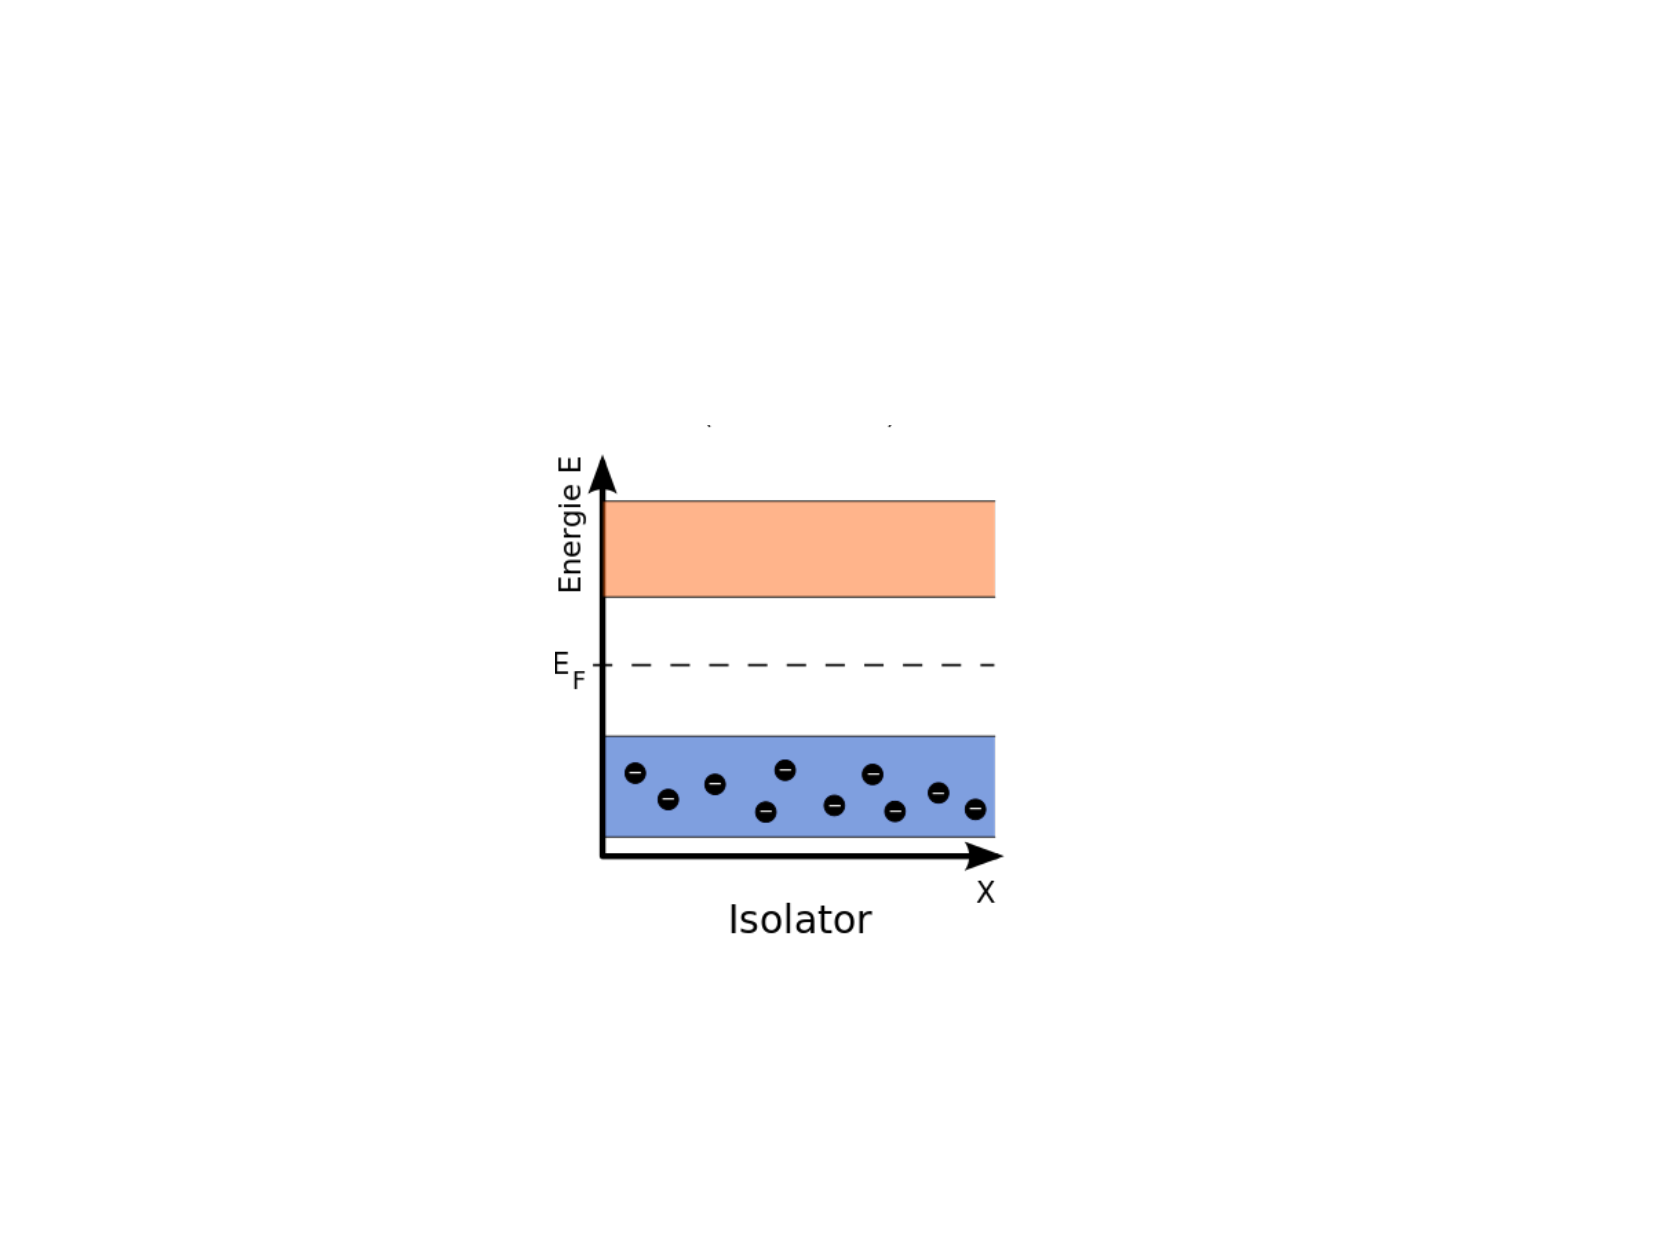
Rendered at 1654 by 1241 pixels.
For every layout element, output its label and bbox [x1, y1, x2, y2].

picture [555, 425, 1016, 957]
